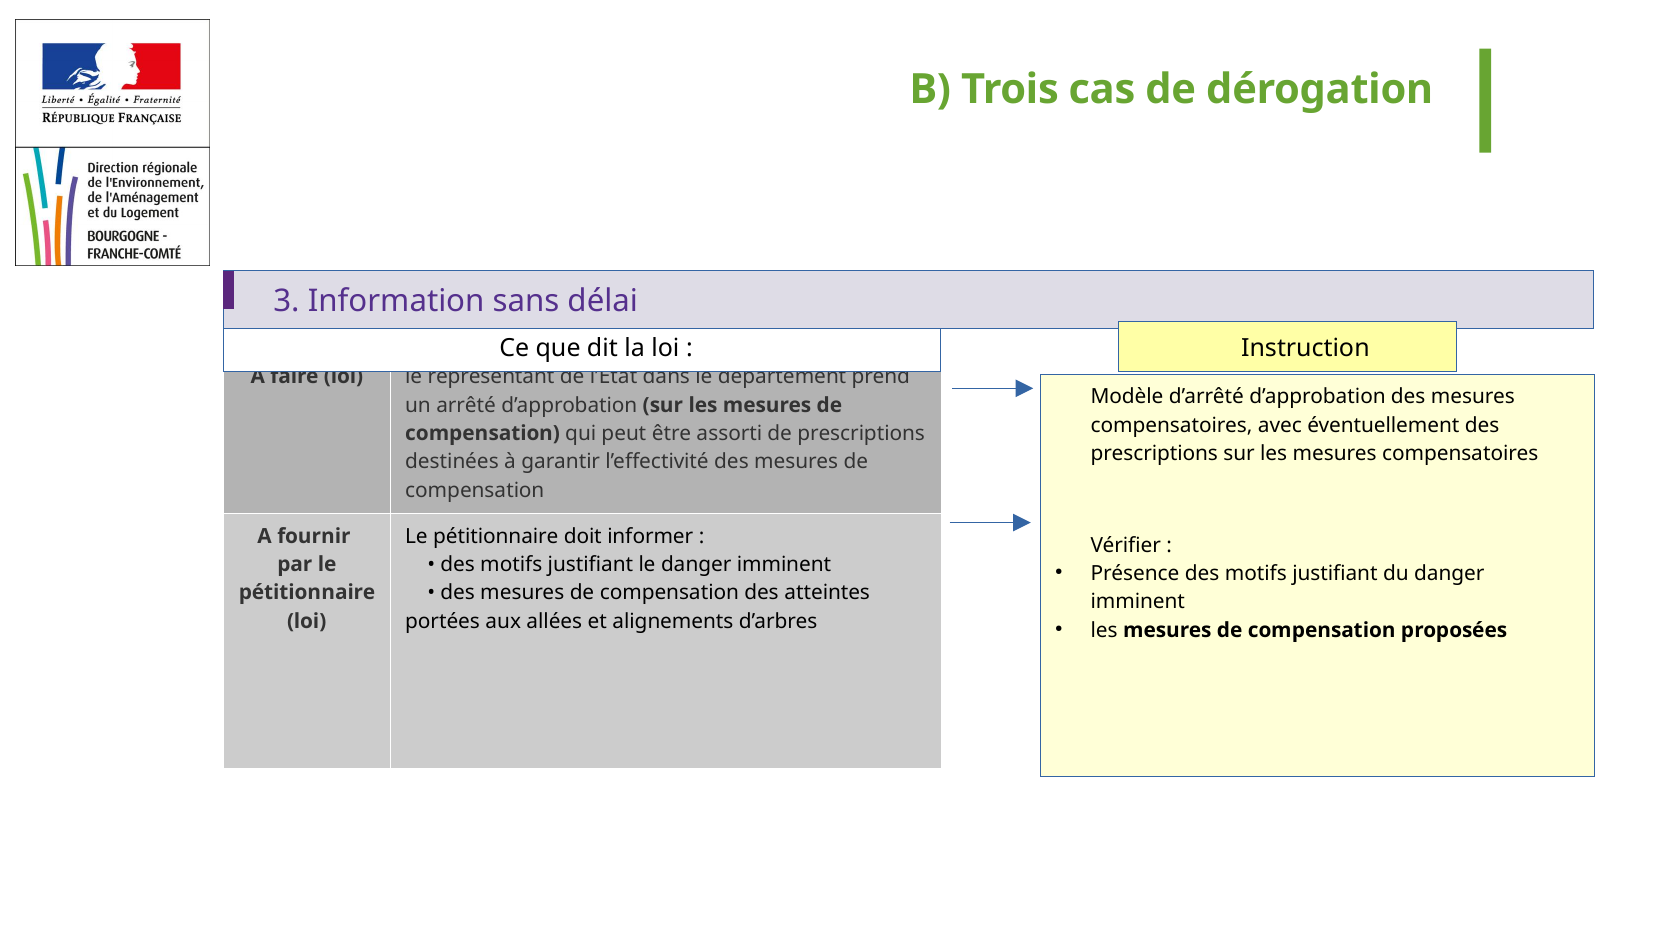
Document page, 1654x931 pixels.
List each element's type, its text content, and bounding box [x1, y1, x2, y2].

text_box Modèle d’arrêté d’approbation des mesures compensatoires, avec éventuellement des prescriptions sur les mesures compensatoires Vérifier : Présence des motifs justifiant du danger imminent les mesures de compensation proposées [1040, 374, 1595, 777]
table_header le représentant de l’État dans le département prend un arrêté d’approbation (sur les mesures de compensation) qui peut être assorti de prescriptions destinées à garantir l’effectivité des mesures de compensation [391, 372, 941, 513]
text_box 3. Information sans délai [223, 270, 1594, 329]
text_box Ce que dit la loi : [223, 329, 941, 372]
text_box B) Trois cas de dérogation [894, 51, 1479, 169]
picture [15, 19, 210, 266]
text_box Instruction [1118, 321, 1457, 372]
table_header A faire (loi) [224, 372, 390, 513]
table_cell A fournir par le pétitionnaire (loi) [224, 514, 390, 768]
table_cell Le pétitionnaire doit informer : • des motifs justifiant le danger imminent • des mesures de compensation des atteintes portées aux allées et alignements d’arbres [391, 514, 941, 768]
